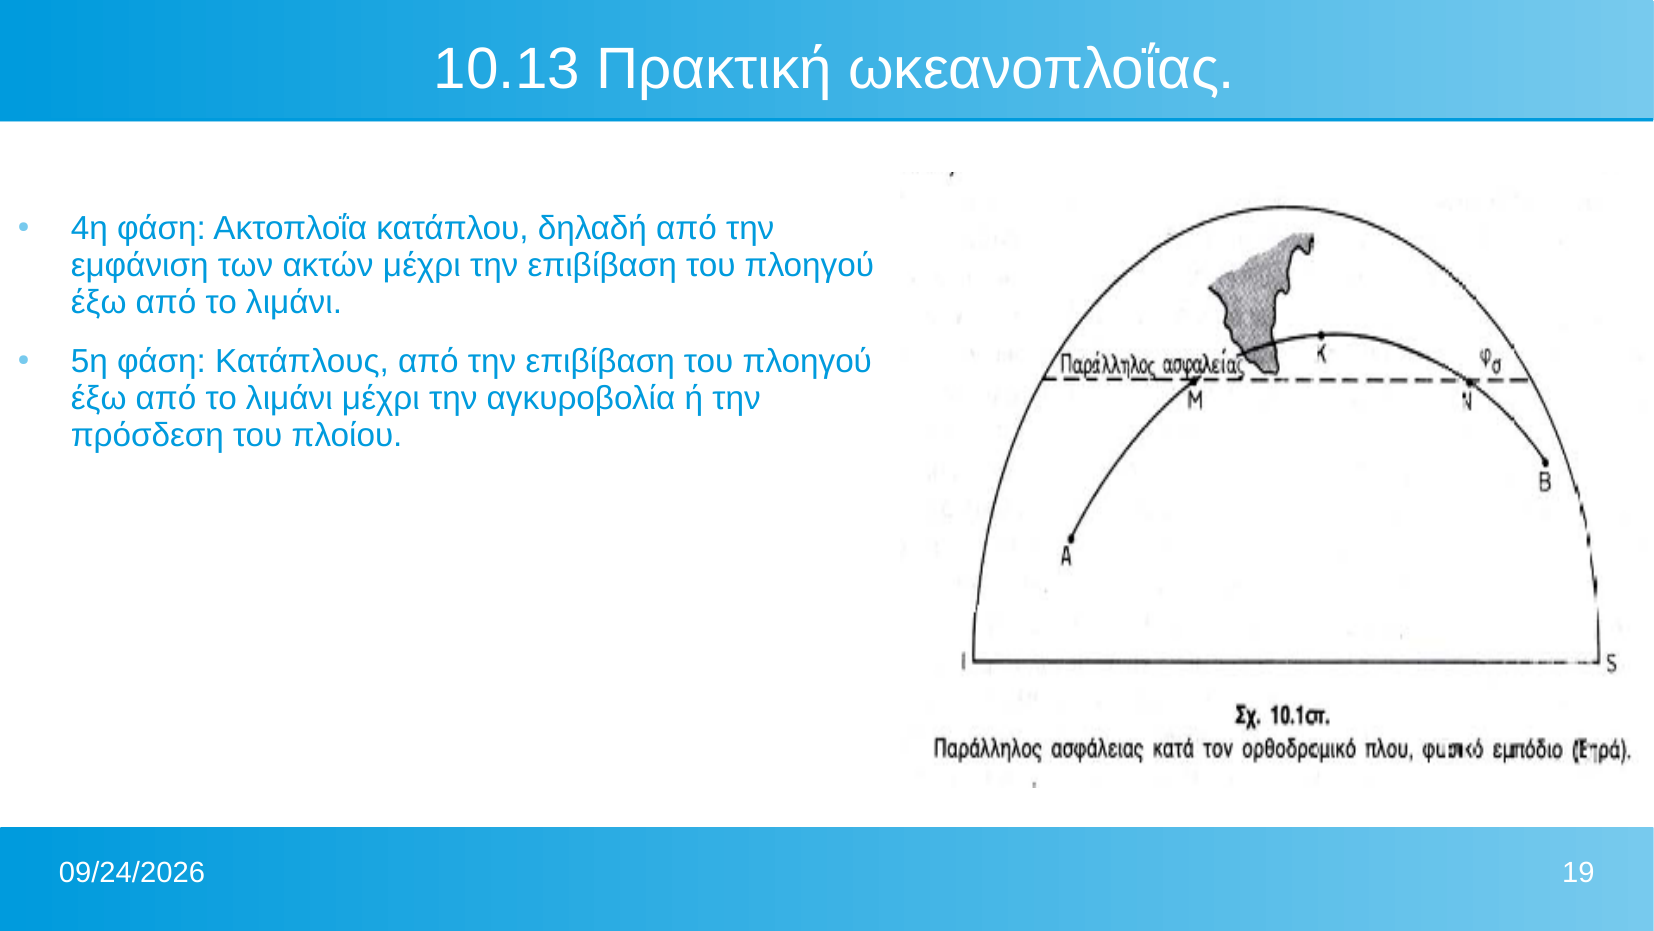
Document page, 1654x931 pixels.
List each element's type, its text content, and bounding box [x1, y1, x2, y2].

title 10.13 Πρακτική ωκεανοπλοΐας. [59, 29, 1595, 108]
list 4η φάση: Ακτοπλοΐα κατάπλου, δηλαδή από την εμφάνιση των ακτών μέχρι την επιβίβαση του πλοηγού έξω από το λιμάνι. 5η φάση: Κατάπλους, από την επιβίβαση του πλοηγού έξω από το λιμάνι μέχρι την αγκυροβολία ή την πρόσδεση του πλοίου. [0, 150, 901, 788]
picture [900, 172, 1651, 788]
